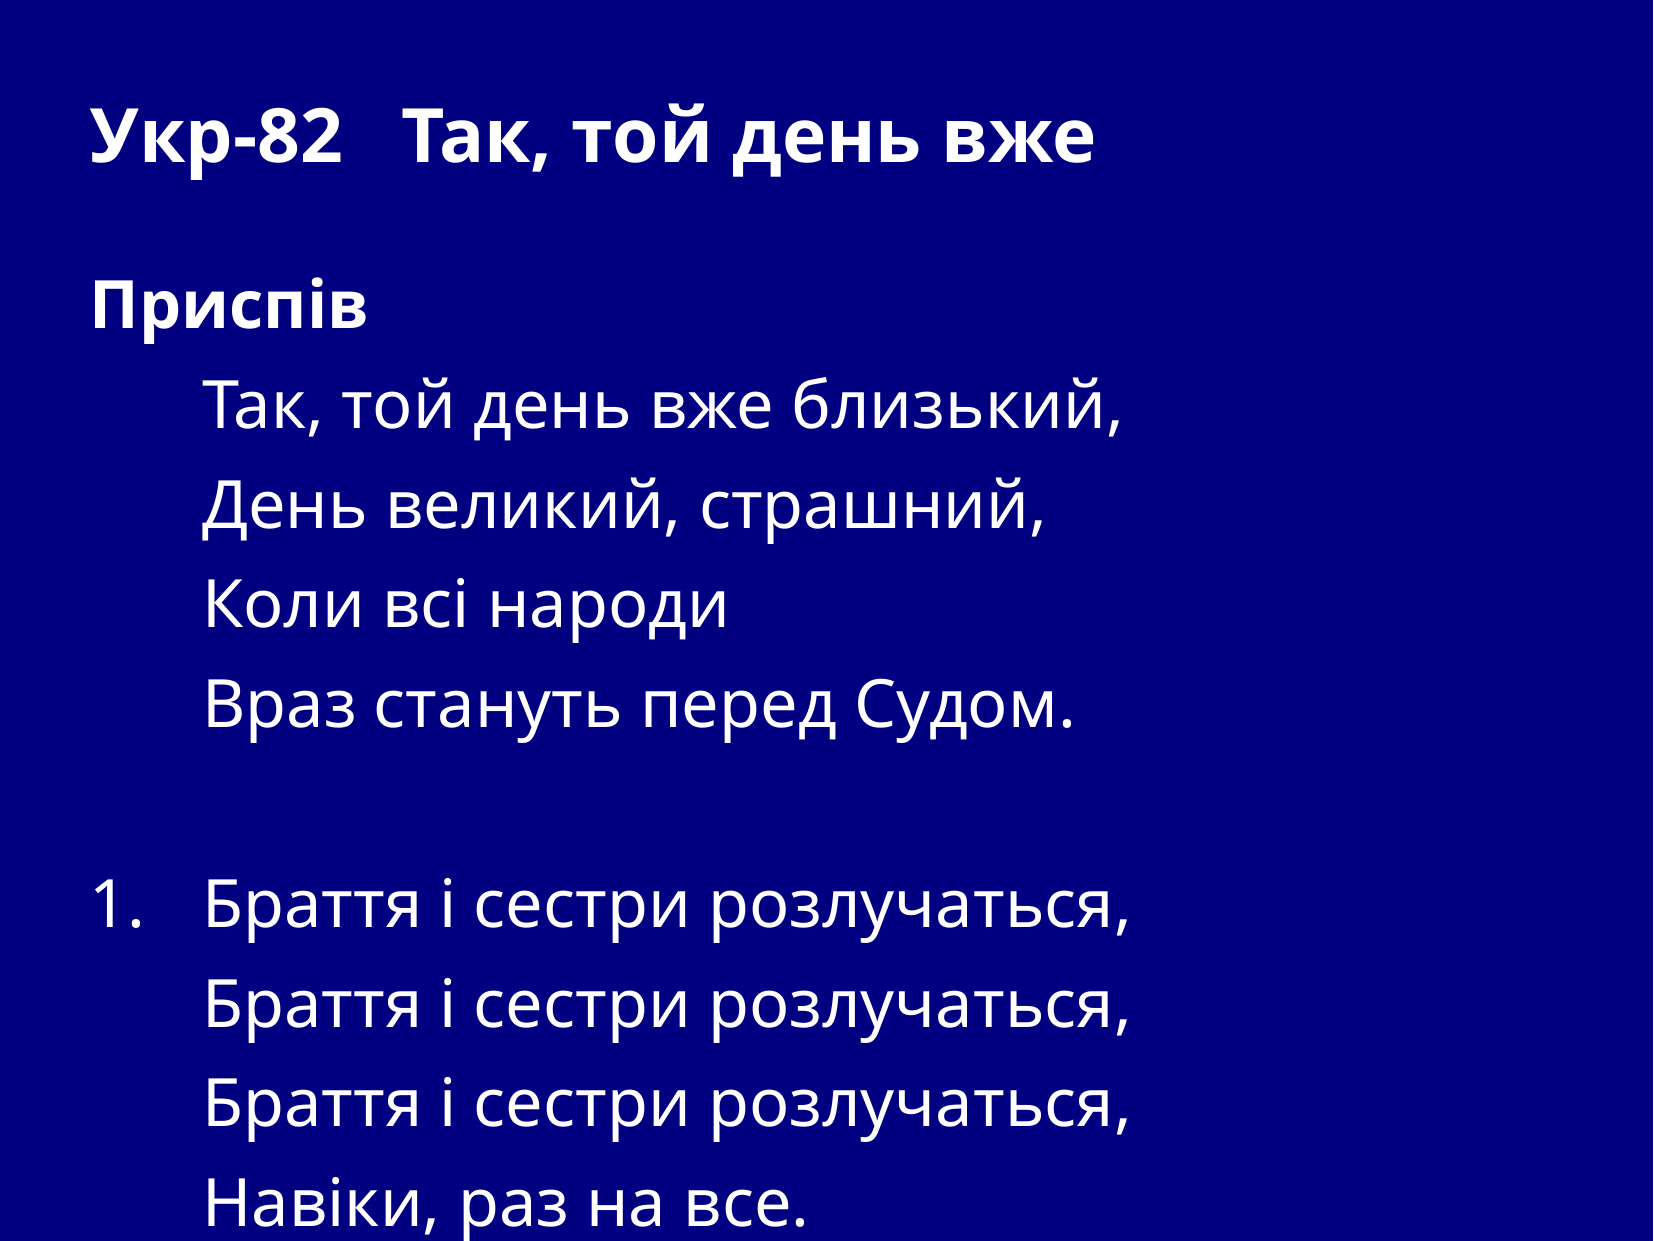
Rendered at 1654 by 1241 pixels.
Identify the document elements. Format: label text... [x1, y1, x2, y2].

text_box Укр-82 Так, той день вже [75, 75, 1576, 188]
text_box Приспів Так, той день вже близький, День великий, страшний, Коли всі народи Враз стануть перед Судом. 1. Браття і сестри розлучаться, Браття і сестри розлучаться, Браття і сестри розлучаться, Навіки, раз на все. [75, 188, 1576, 1163]
